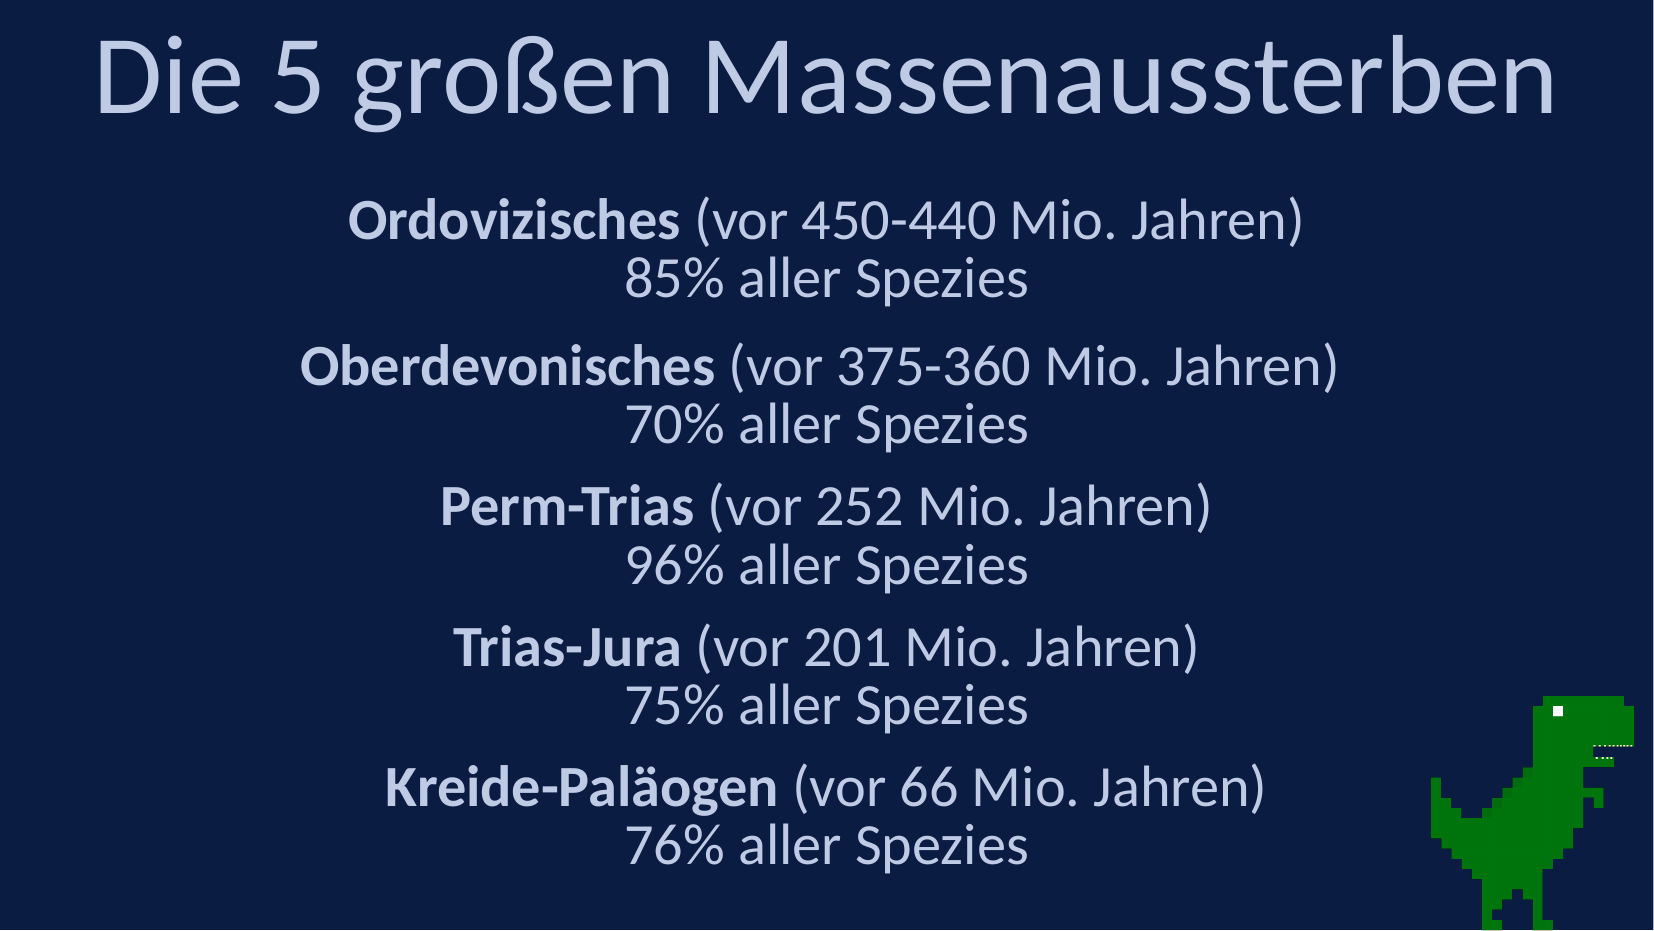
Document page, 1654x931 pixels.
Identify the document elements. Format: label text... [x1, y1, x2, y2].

subtitle Ordovizisches (vor 450-440 Mio. Jahren) 85% aller Spezies Oberdevonisches (vor 375-360 Mio. Jahren) 70% aller Spezies Perm-Trias (vor 252 Mio. Jahren) 96% aller Spezies Trias-Jura (vor 201 Mio. Jahren) 75% aller Spezies Kreide-Paläogen (vor 66 Mio. Jahren) 76% aller Spezies [217, 163, 1437, 922]
picture [1370, 655, 1654, 931]
title Die 5 großen Massenaussterben [82, 7, 1571, 163]
